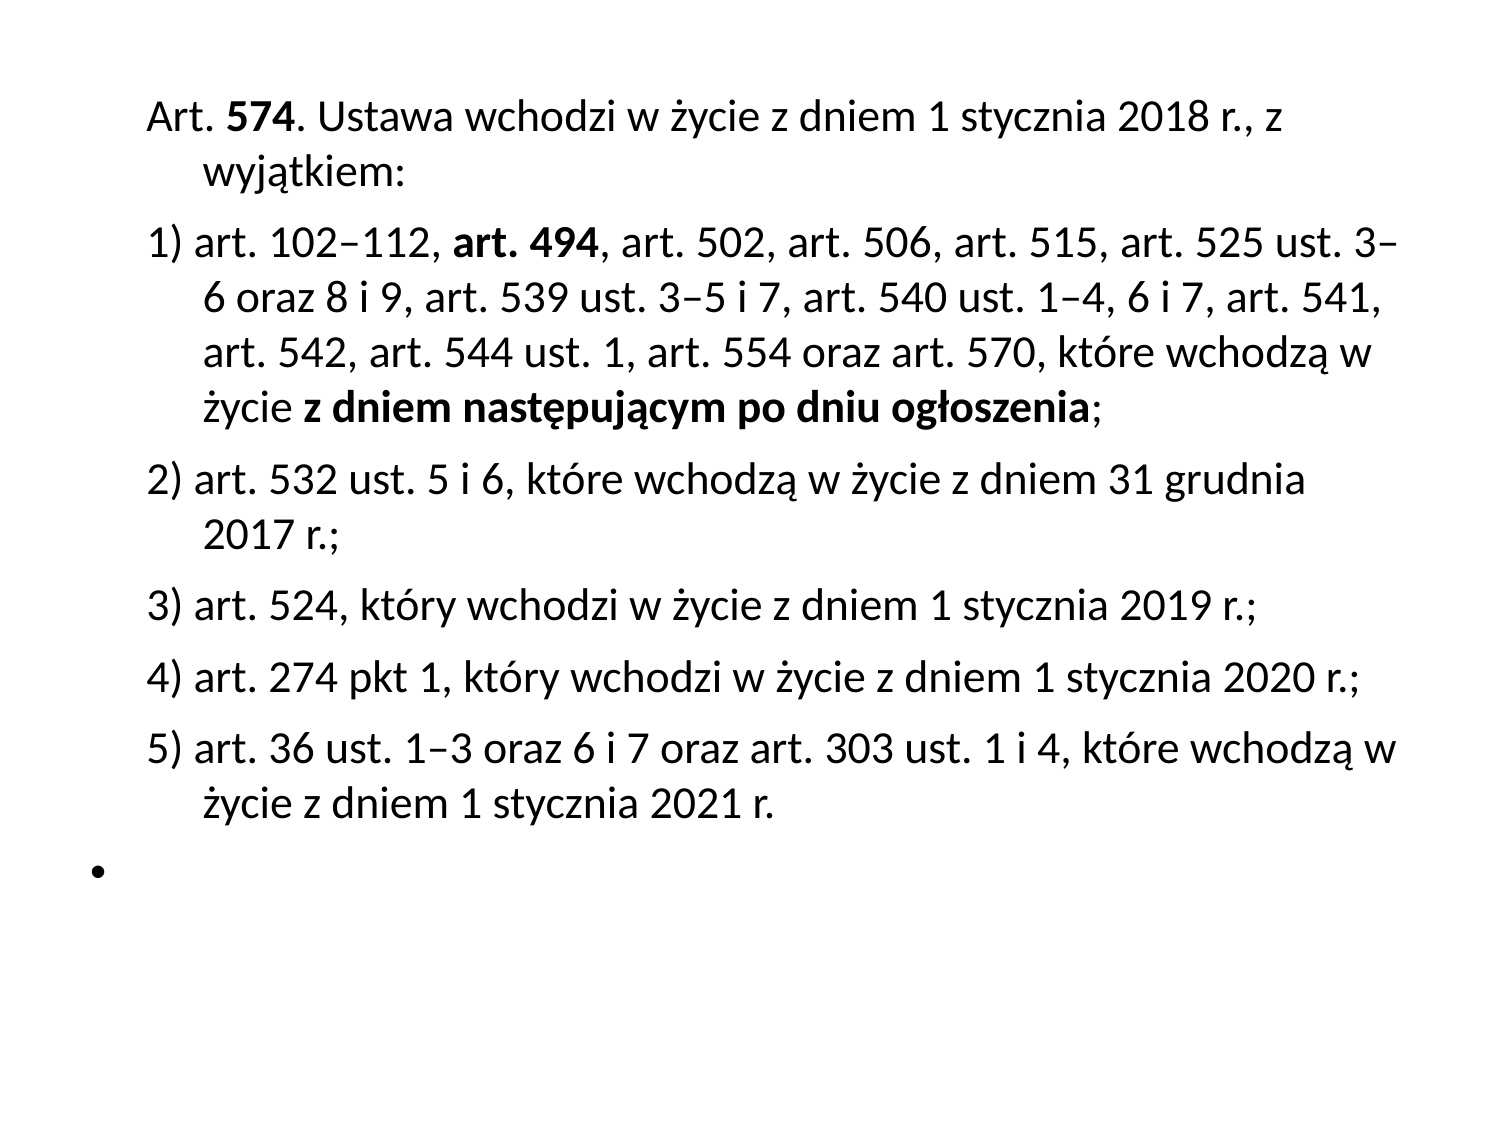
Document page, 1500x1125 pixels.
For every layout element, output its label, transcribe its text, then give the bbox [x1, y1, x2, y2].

list Art. 574. Ustawa wchodzi w życie z dniem 1 stycznia 2018 r., z wyjątkiem: 1) art. 102–112, art. 494, art. 502, art. 506, art. 515, art. 525 ust. 3–6 oraz 8 i 9, art. 539 ust. 3–5 i 7, art. 540 ust. 1–4, 6 i 7, art. 541, art. 542, art. 544 ust. 1, art. 554 oraz art. 570, które wchodzą w życie z dniem następującym po dniu ogłoszenia; 2) art. 532 ust. 5 i 6, które wchodzą w życie z dniem 31 grudnia 2017 r.; 3) art. 524, który wchodzi w życie z dniem 1 stycznia 2019 r.; 4) art. 274 pkt 1, który wchodzi w życie z dniem 1 stycznia 2020 r.; 5) art. 36 ust. 1–3 oraz 6 i 7 oraz art. 303 ust. 1 i 4, które wchodzą w życie z dniem 1 stycznia 2021 r. [75, 78, 1426, 1005]
